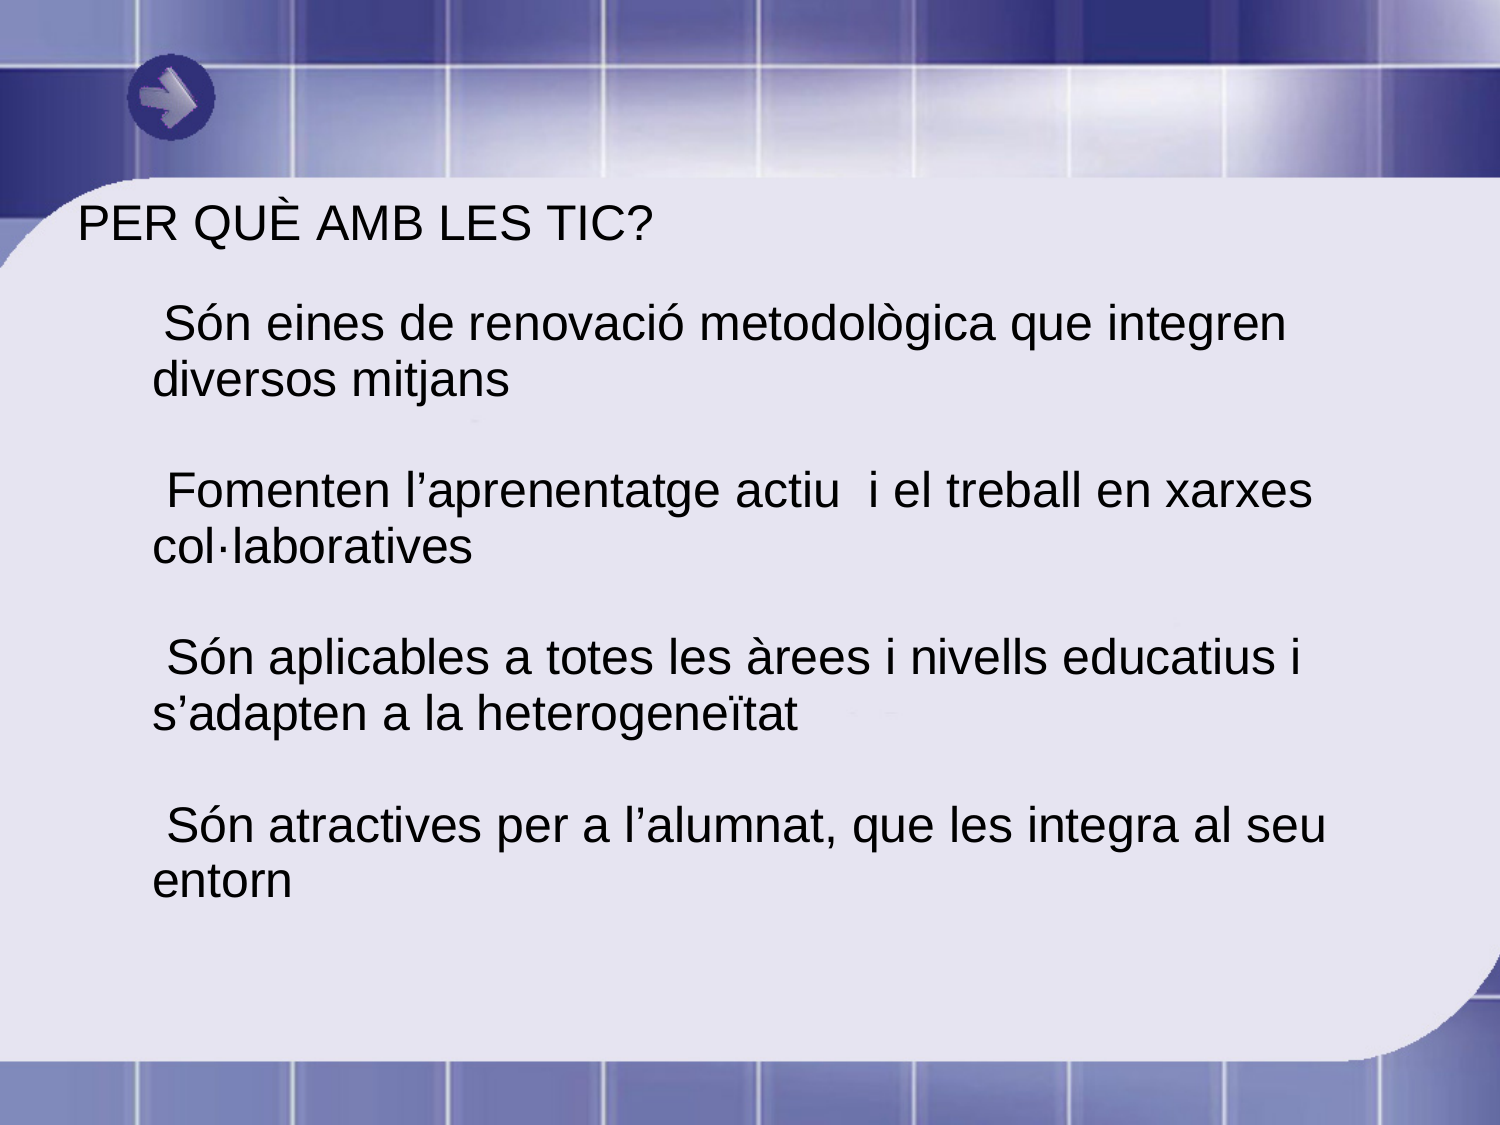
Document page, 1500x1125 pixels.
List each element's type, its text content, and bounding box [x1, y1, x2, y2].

picture [0, 0, 1500, 1125]
text_box Són eines de renovació metodològica que integren diversos mitjans Fomenten l’aprenentatge actiu i el treball en xarxes col·laboratives Són aplicables a totes les àrees i nivells educatius i s’adapten a la heterogeneïtat Són atractives per a l’alumnat, que les integra al seu entorn [137, 287, 1391, 917]
text_box PER QUÈ AMB LES TIC? [62, 187, 670, 259]
